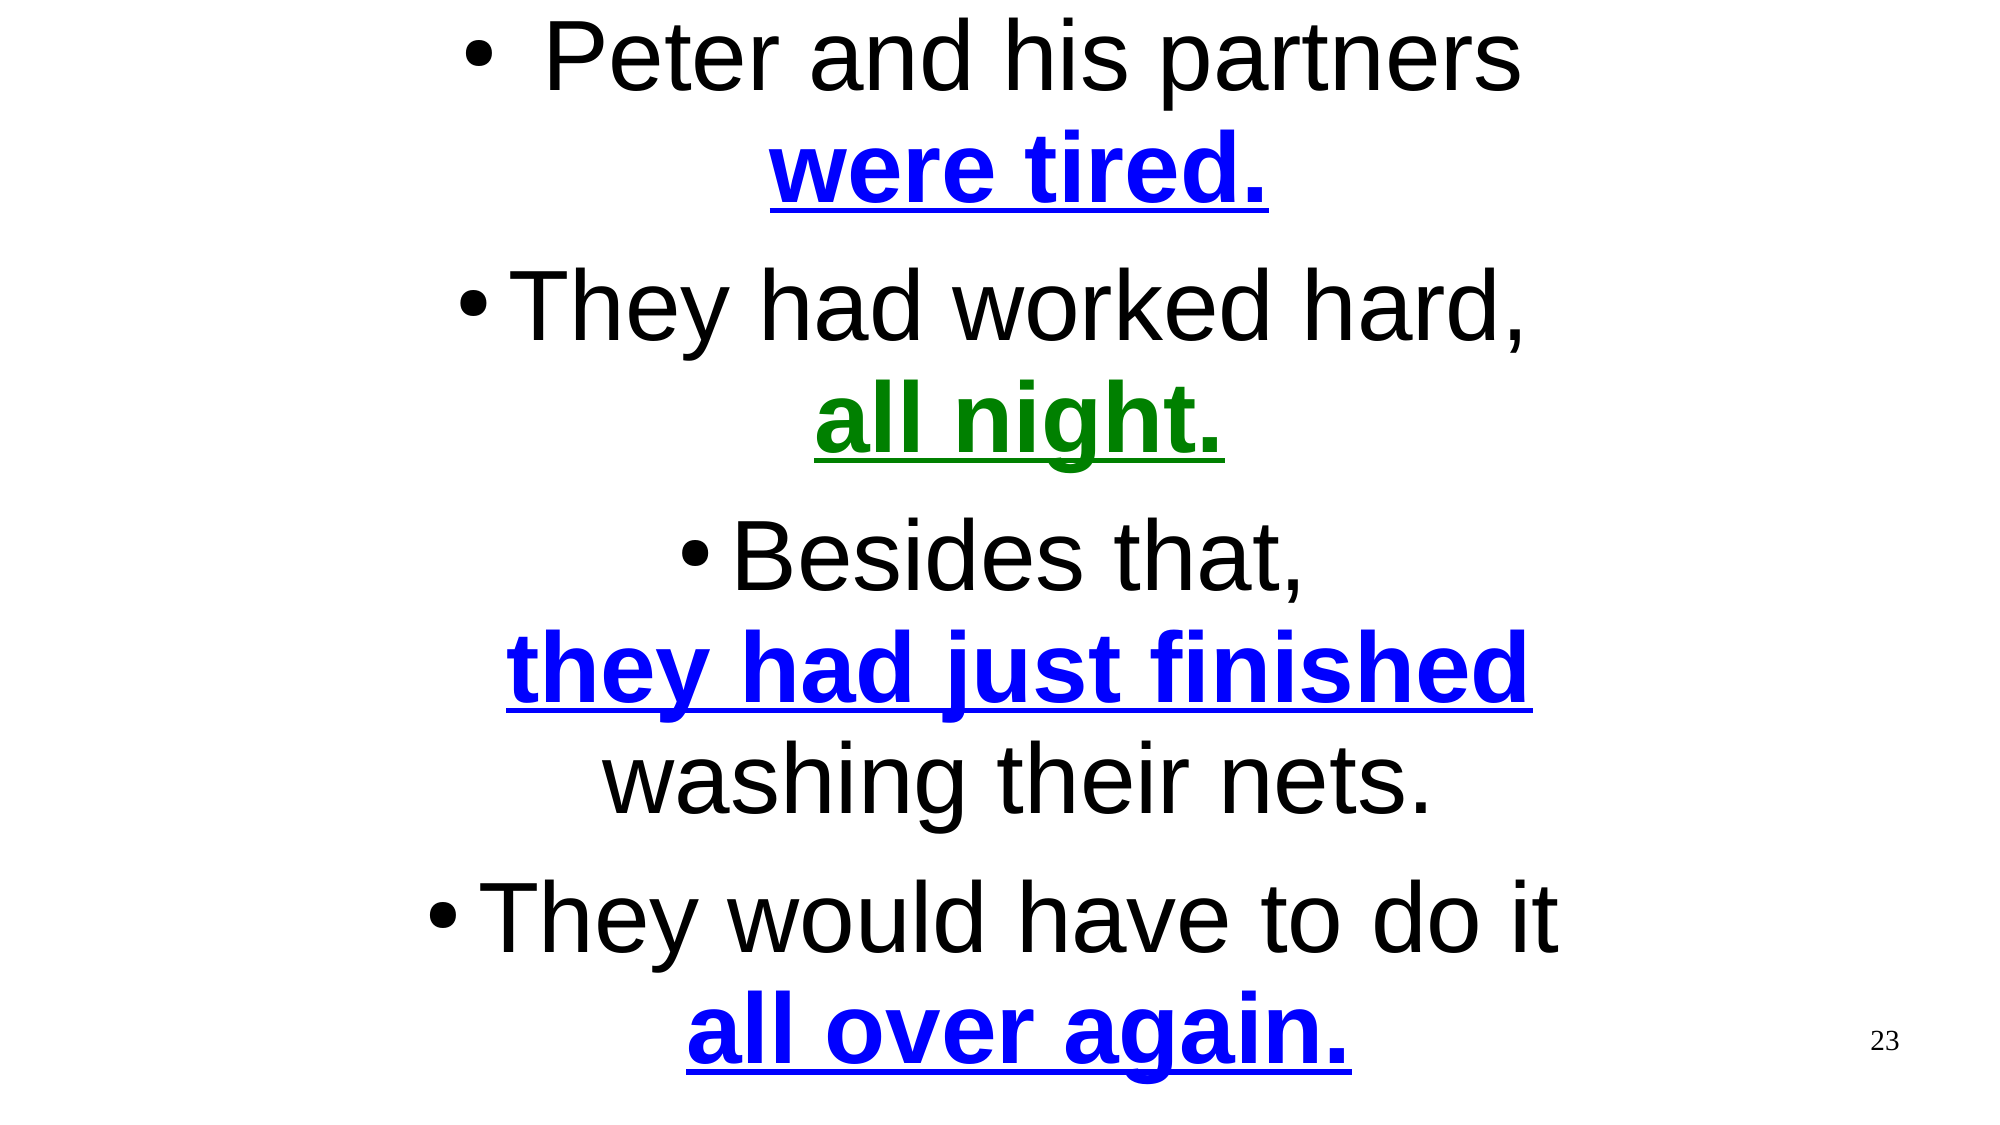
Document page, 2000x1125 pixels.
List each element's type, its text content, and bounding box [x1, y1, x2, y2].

list Peter and his partners were tired. They had worked hard, all night. Besides that, they had just finished washing their nets. They would have to do it all over again. [0, 0, 1996, 1123]
